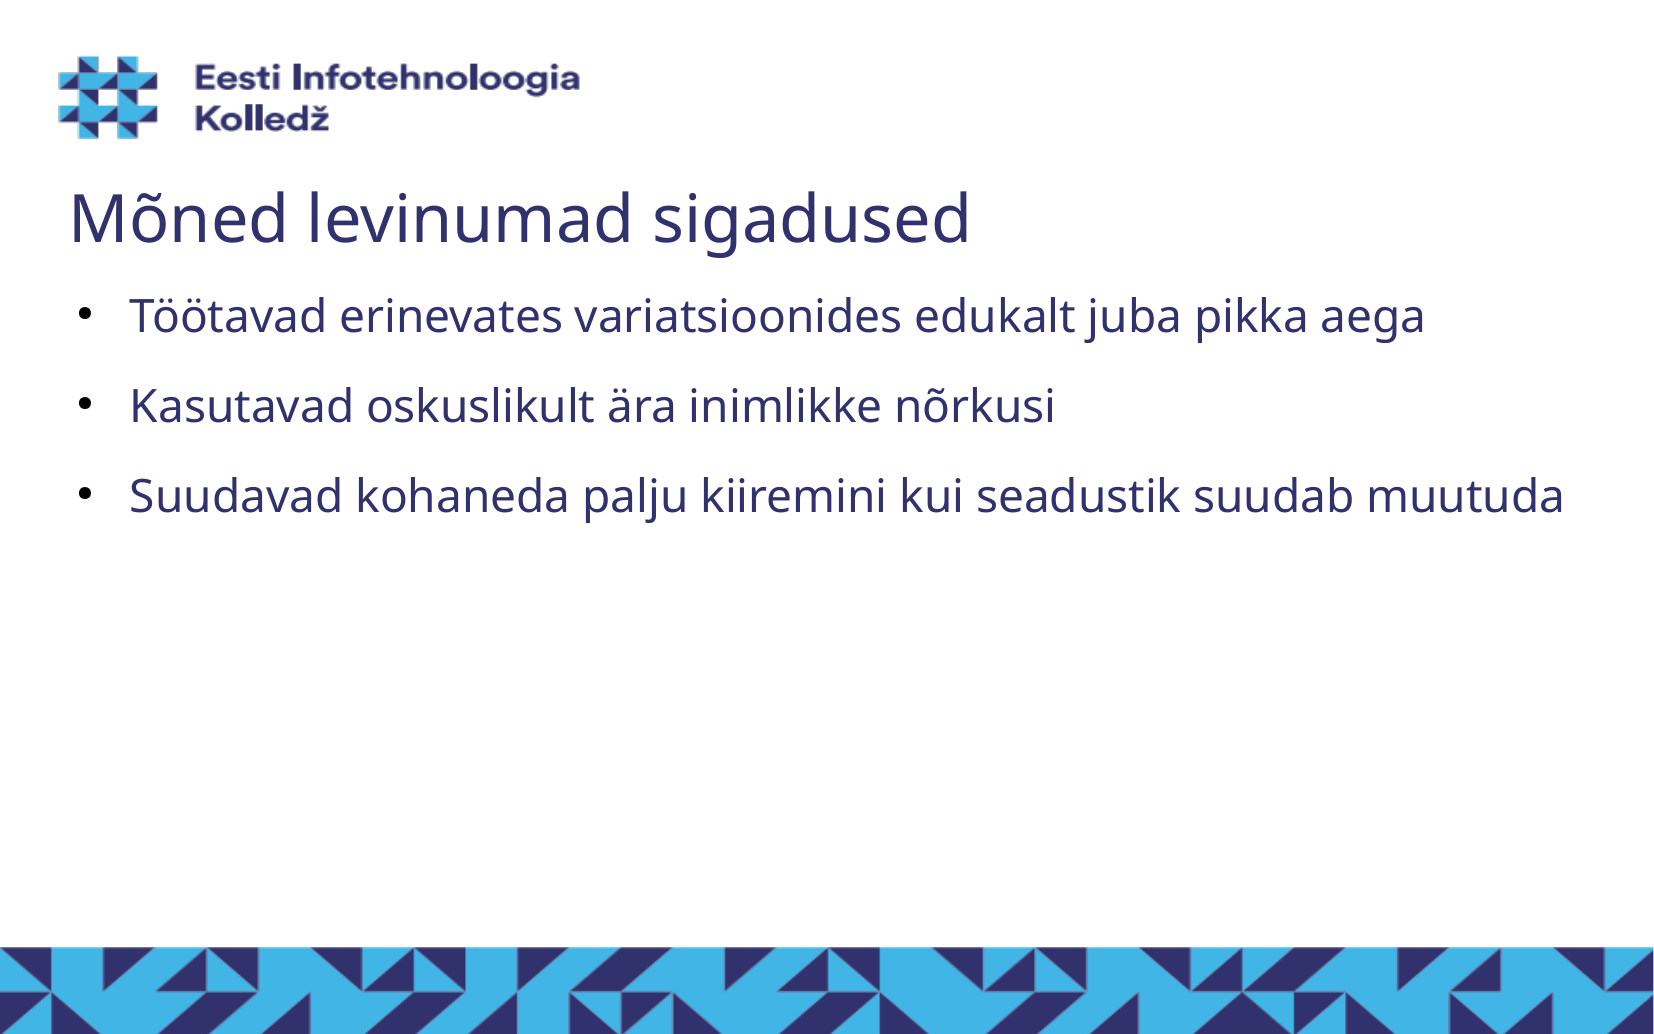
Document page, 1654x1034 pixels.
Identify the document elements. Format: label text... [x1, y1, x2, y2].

title Mõned levinumad sigadused [68, 147, 1536, 283]
list Töötavad erinevates variatsioonides edukalt juba pikka aega Kasutavad oskuslikult ära inimlikke nõrkusi Suudavad kohaneda palju kiiremini kui seadustik suudab muutuda [59, 283, 1595, 936]
